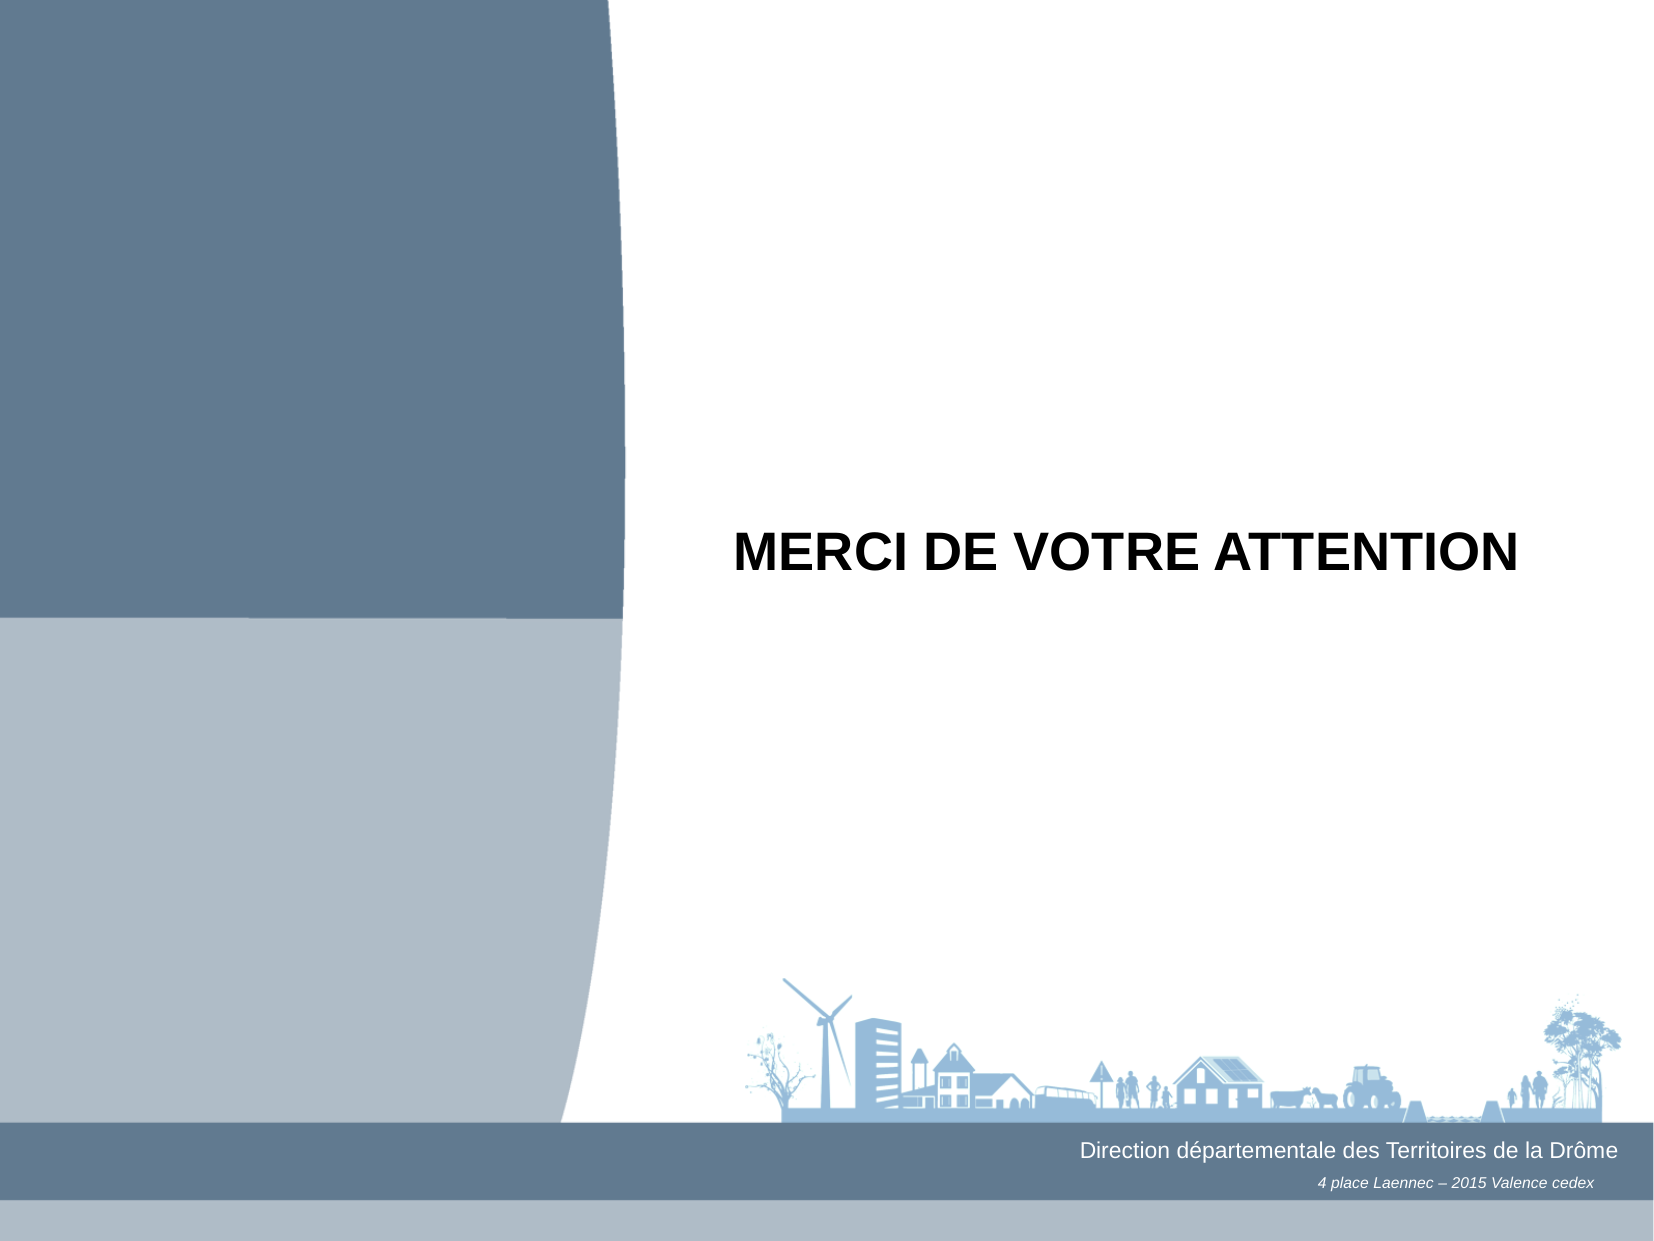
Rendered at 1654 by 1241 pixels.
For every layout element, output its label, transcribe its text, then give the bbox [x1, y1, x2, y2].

text_box MERCI DE VOTRE ATTENTION [718, 467, 1537, 637]
